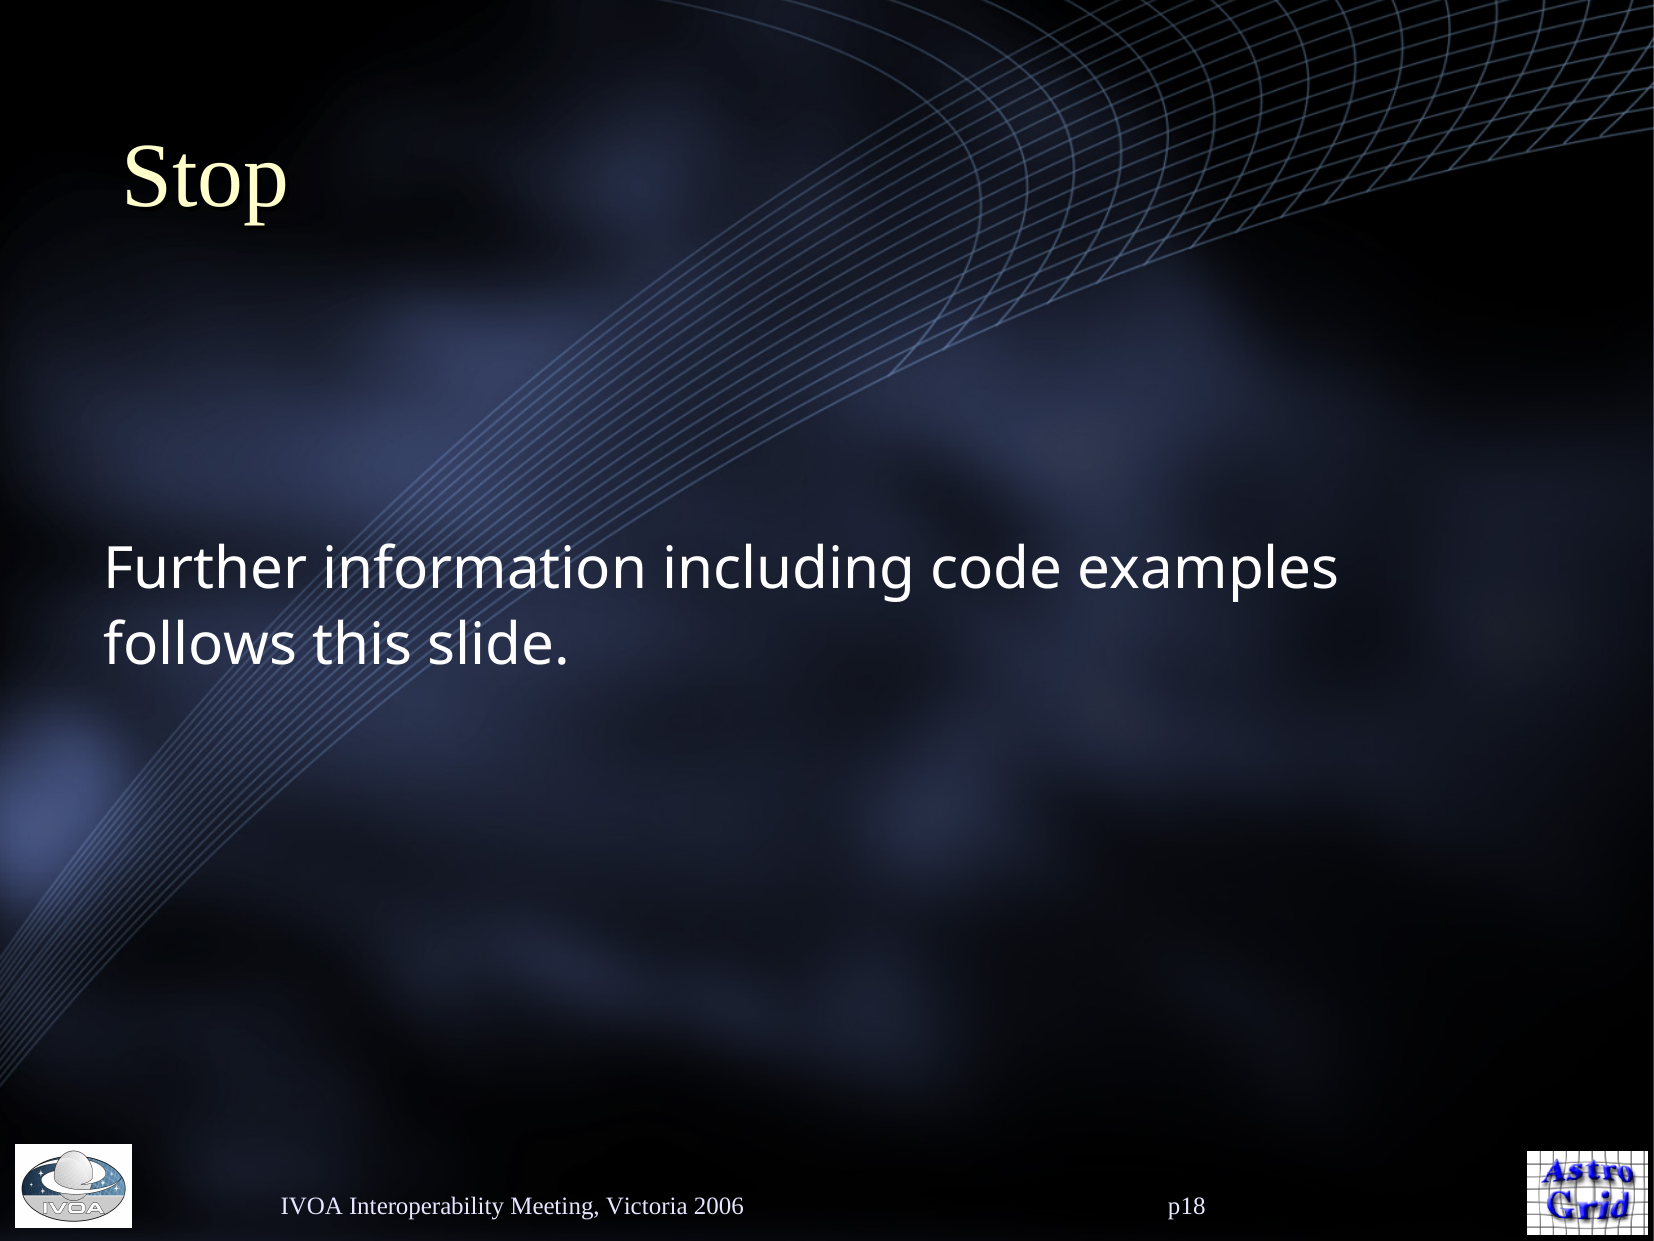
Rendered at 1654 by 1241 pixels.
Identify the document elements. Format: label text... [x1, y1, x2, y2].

title Stop [121, 71, 1534, 279]
subtitle Further information including code examples follows this slide. [103, 213, 1515, 995]
picture [0, 0, 1654, 1241]
